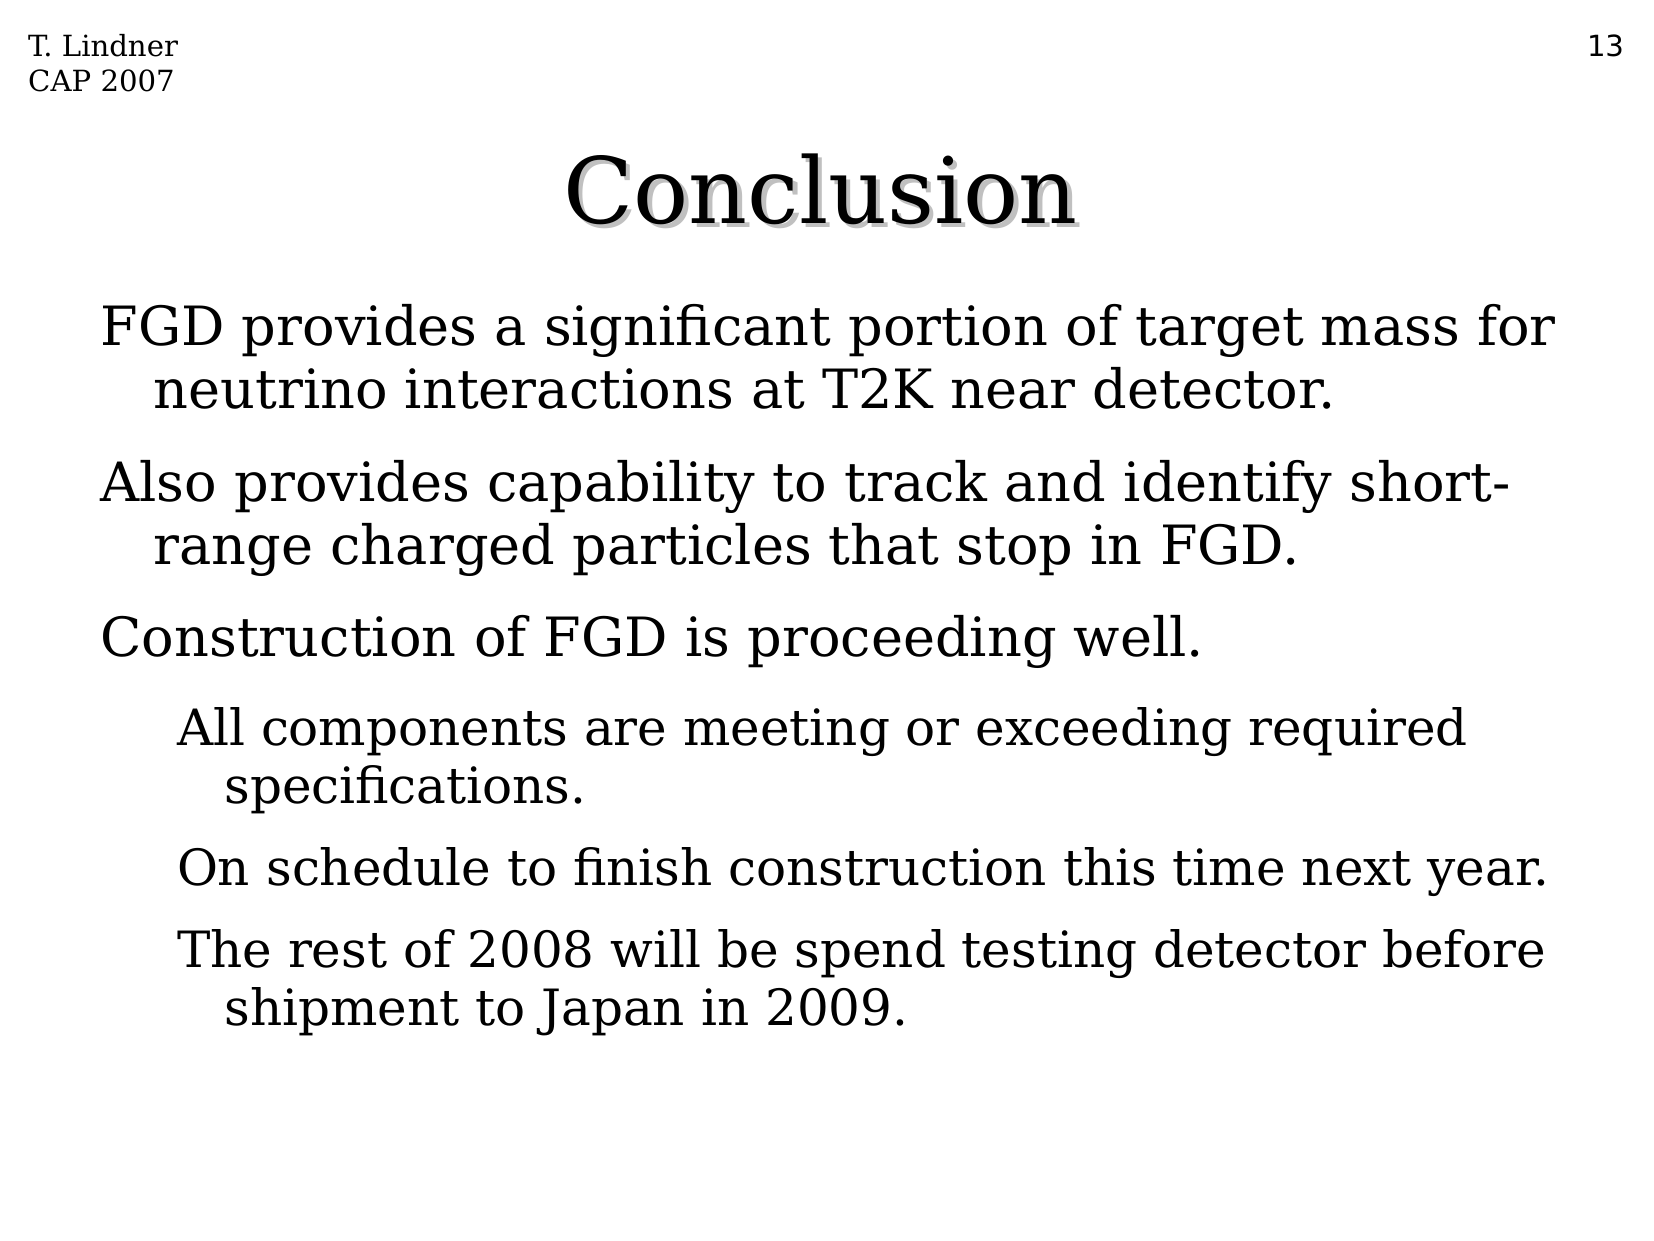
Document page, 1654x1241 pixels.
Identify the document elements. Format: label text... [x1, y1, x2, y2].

list FGD provides a significant portion of target mass for neutrino interactions at T2K near detector. Also provides capability to track and identify short-range charged particles that stop in FGD. Construction of FGD is proceeding well. All components are meeting or exceeding required specifications. On schedule to finish construction this time next year. The rest of 2008 will be spend testing detector before shipment to Japan in 2009. [82, 295, 1571, 1096]
title Conclusion [76, 95, 1565, 288]
